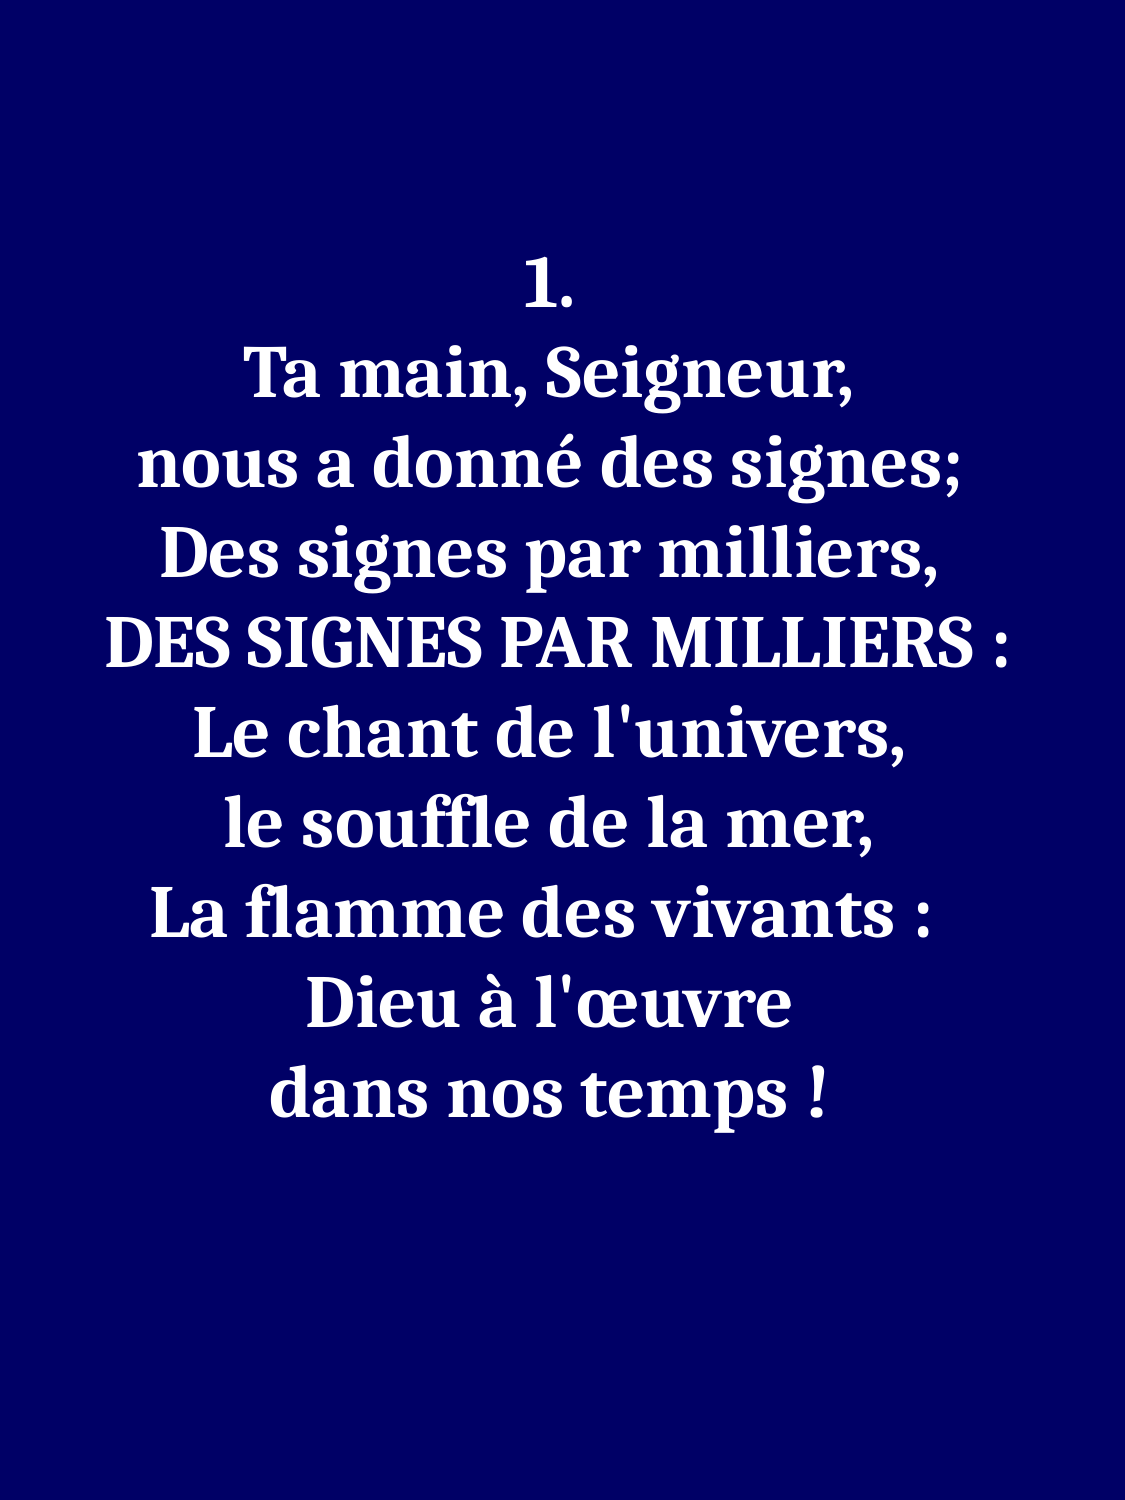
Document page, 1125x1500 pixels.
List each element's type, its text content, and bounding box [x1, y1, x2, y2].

text_box 1. Ta main, Seigneur, nous a donné des signes; Des signes par milliers, DES SIGNES PAR MILLIERS : Le chant de l'univers, le souffle de la mer, La flamme des vivants : Dieu à l'œuvre dans nos temps ! [0, 224, 1125, 1319]
